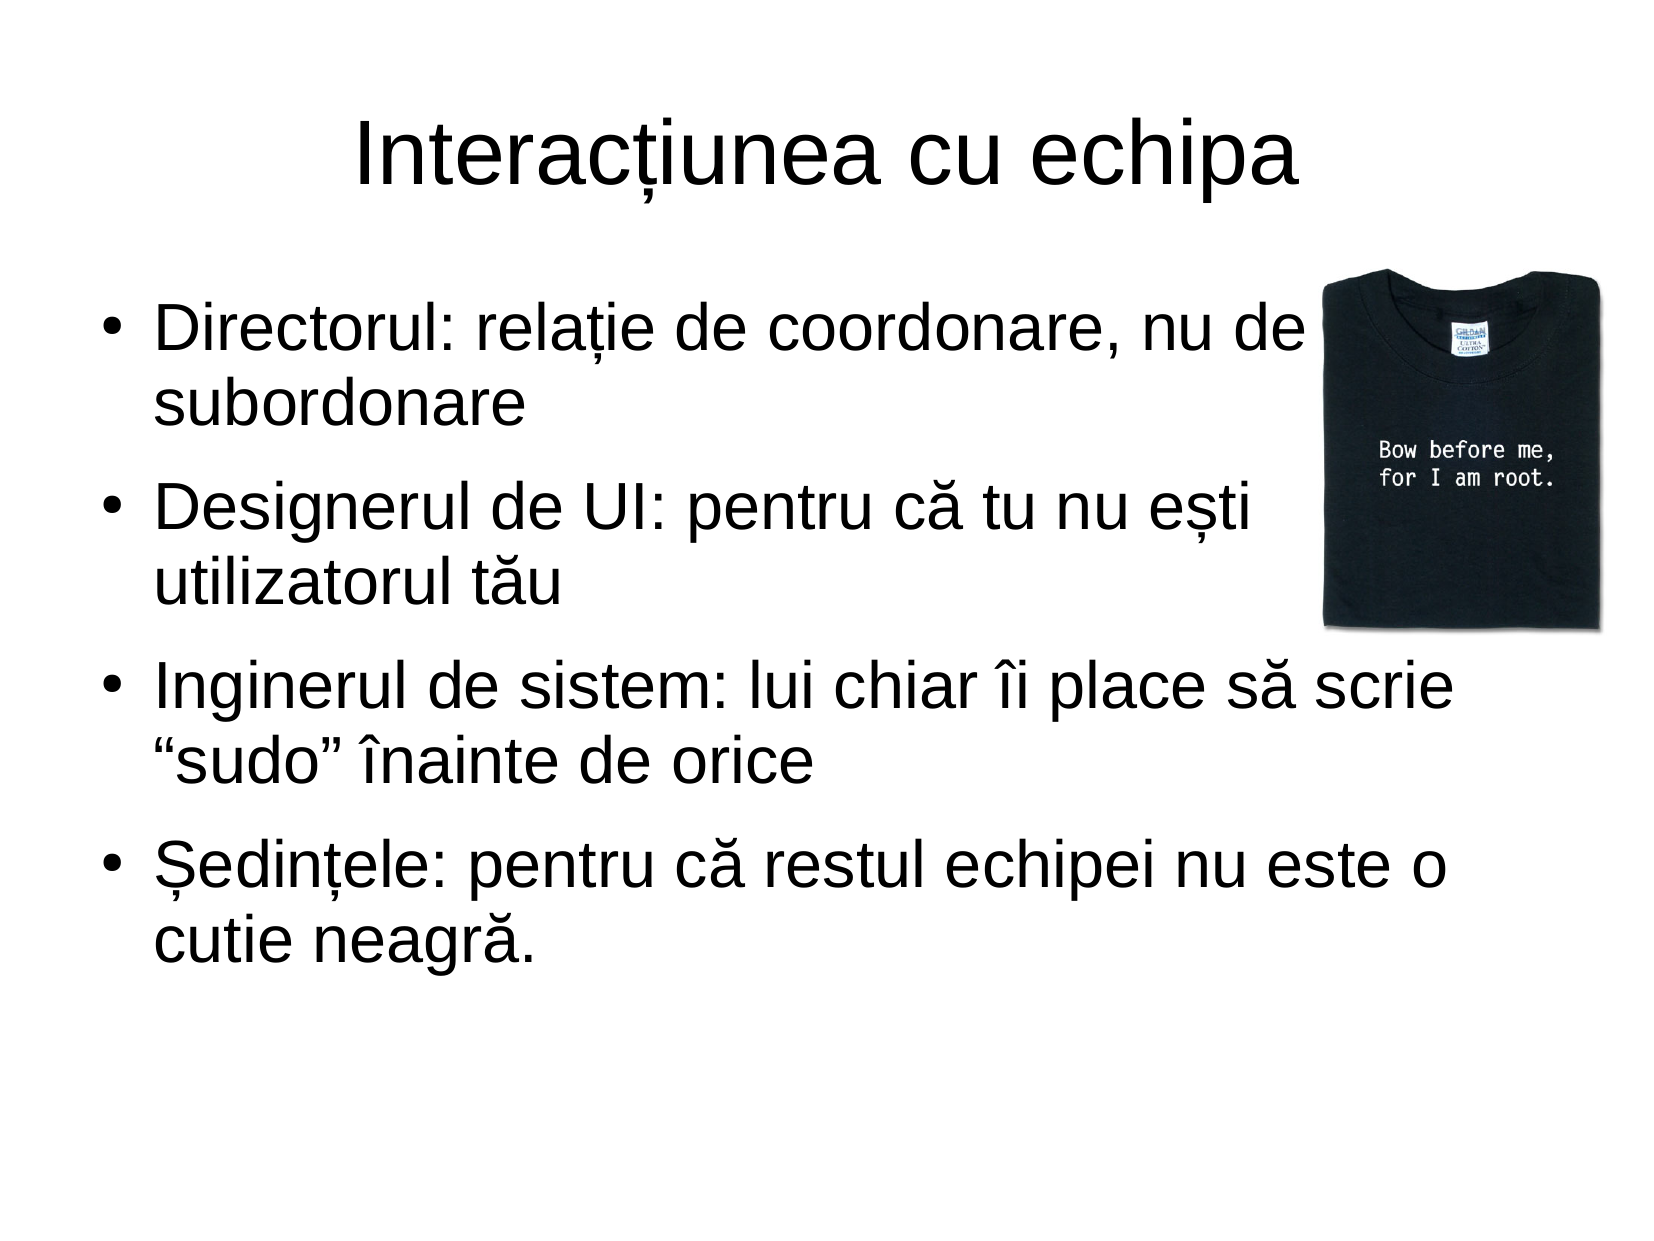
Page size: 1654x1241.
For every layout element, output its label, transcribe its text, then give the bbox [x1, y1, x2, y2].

picture [1312, 262, 1613, 652]
title Interacțiunea cu echipa [82, 56, 1571, 250]
list Directorul: relație de coordonare, nu de subordonare Designerul de UI: pentru că tu nu ești utilizatorul tău Inginerul de sistem: lui chiar îi place să scrie “sudo” înainte de orice Ședințele: pentru că restul echipei nu este o cutie neagră. [82, 290, 1571, 1109]
